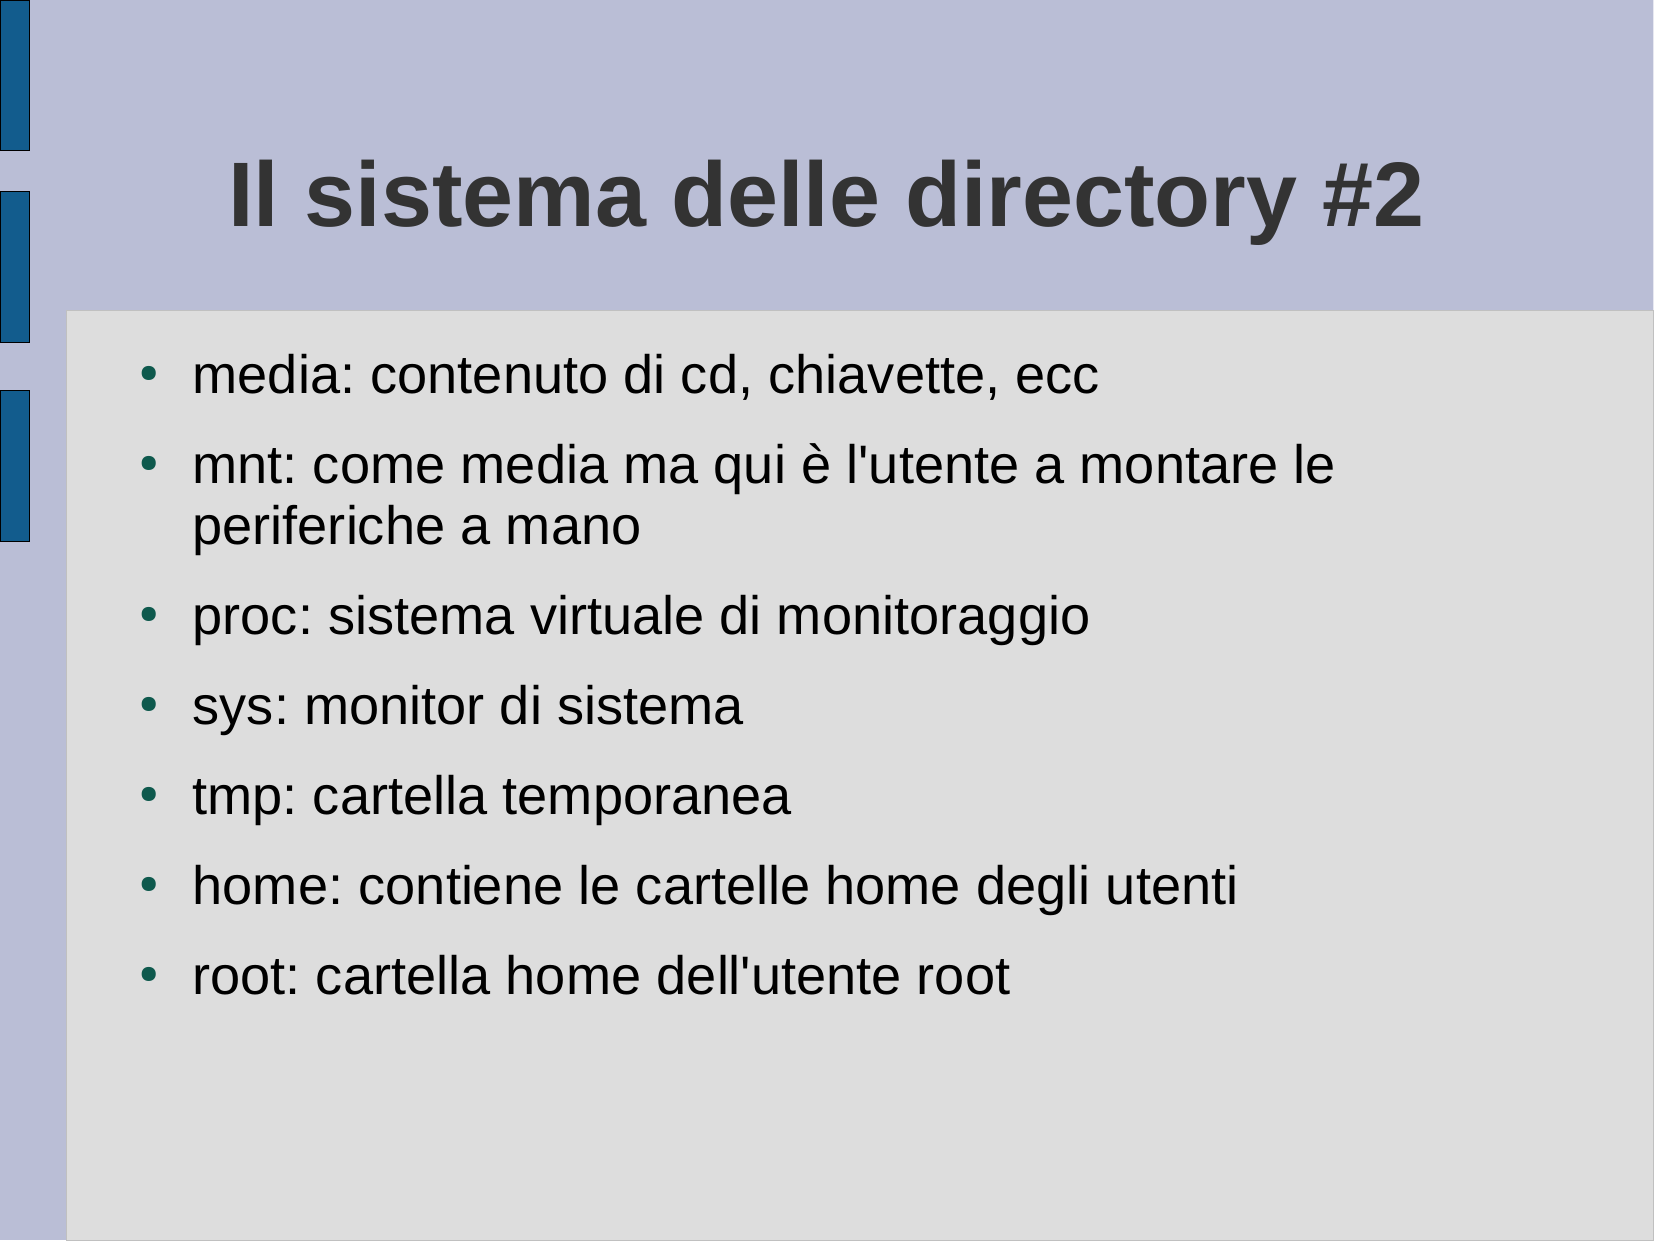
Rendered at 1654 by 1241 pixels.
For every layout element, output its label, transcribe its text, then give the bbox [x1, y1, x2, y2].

title Il sistema delle directory #2 [121, 91, 1534, 299]
list media: contenuto di cd, chiavette, ecc mnt: come media ma qui è l'utente a montare le periferiche a mano proc: sistema virtuale di monitoraggio sys: monitor di sistema tmp: cartella temporanea home: contiene le cartelle home degli utenti root: cartella home dell'utente root [121, 344, 1534, 1164]
